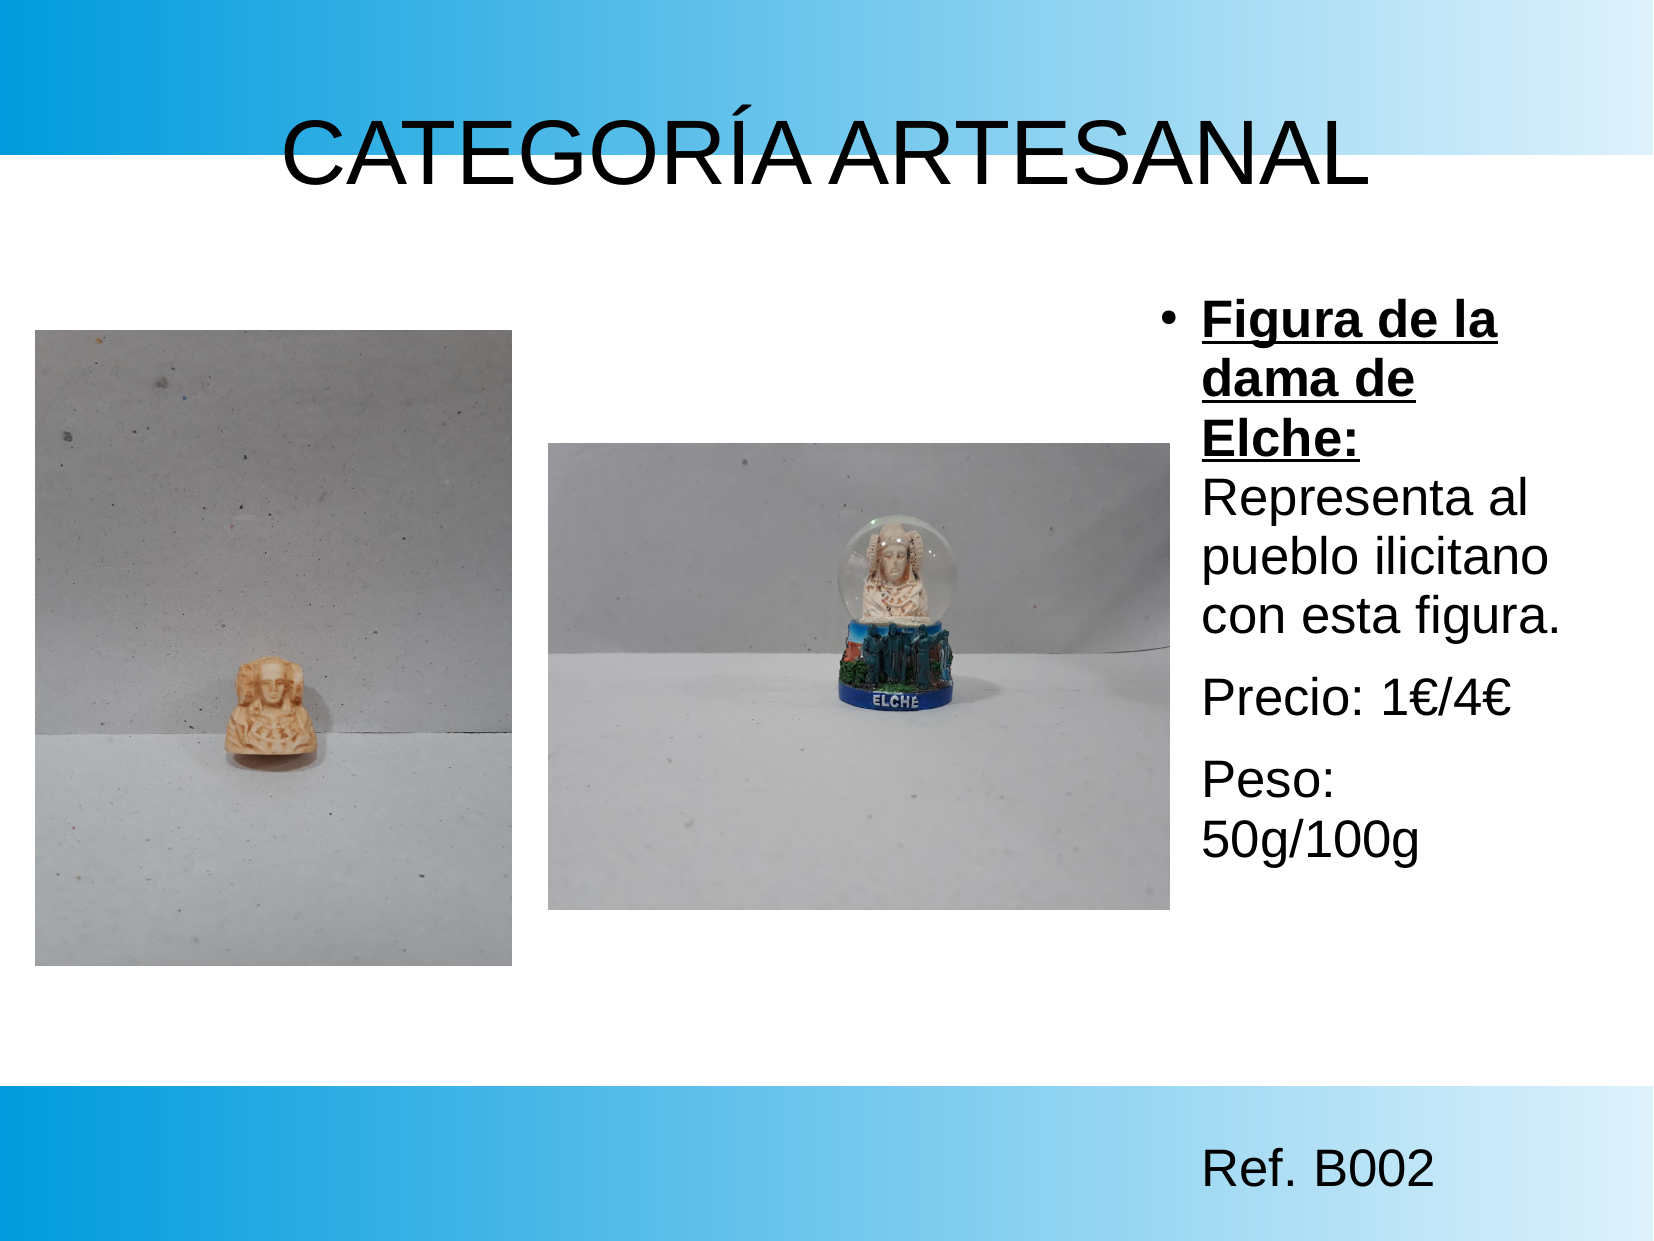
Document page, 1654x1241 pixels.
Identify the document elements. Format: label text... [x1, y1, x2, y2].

picture [548, 443, 1170, 910]
list Figura de la dama de Elche: Representa al pueblo ilicitano con esta figura. Precio: 1€/4€ Peso: 50g/100g Ref. B002 [1145, 290, 1571, 1205]
title CATEGORÍA ARTESANAL [82, 49, 1571, 257]
picture [35, 330, 512, 966]
